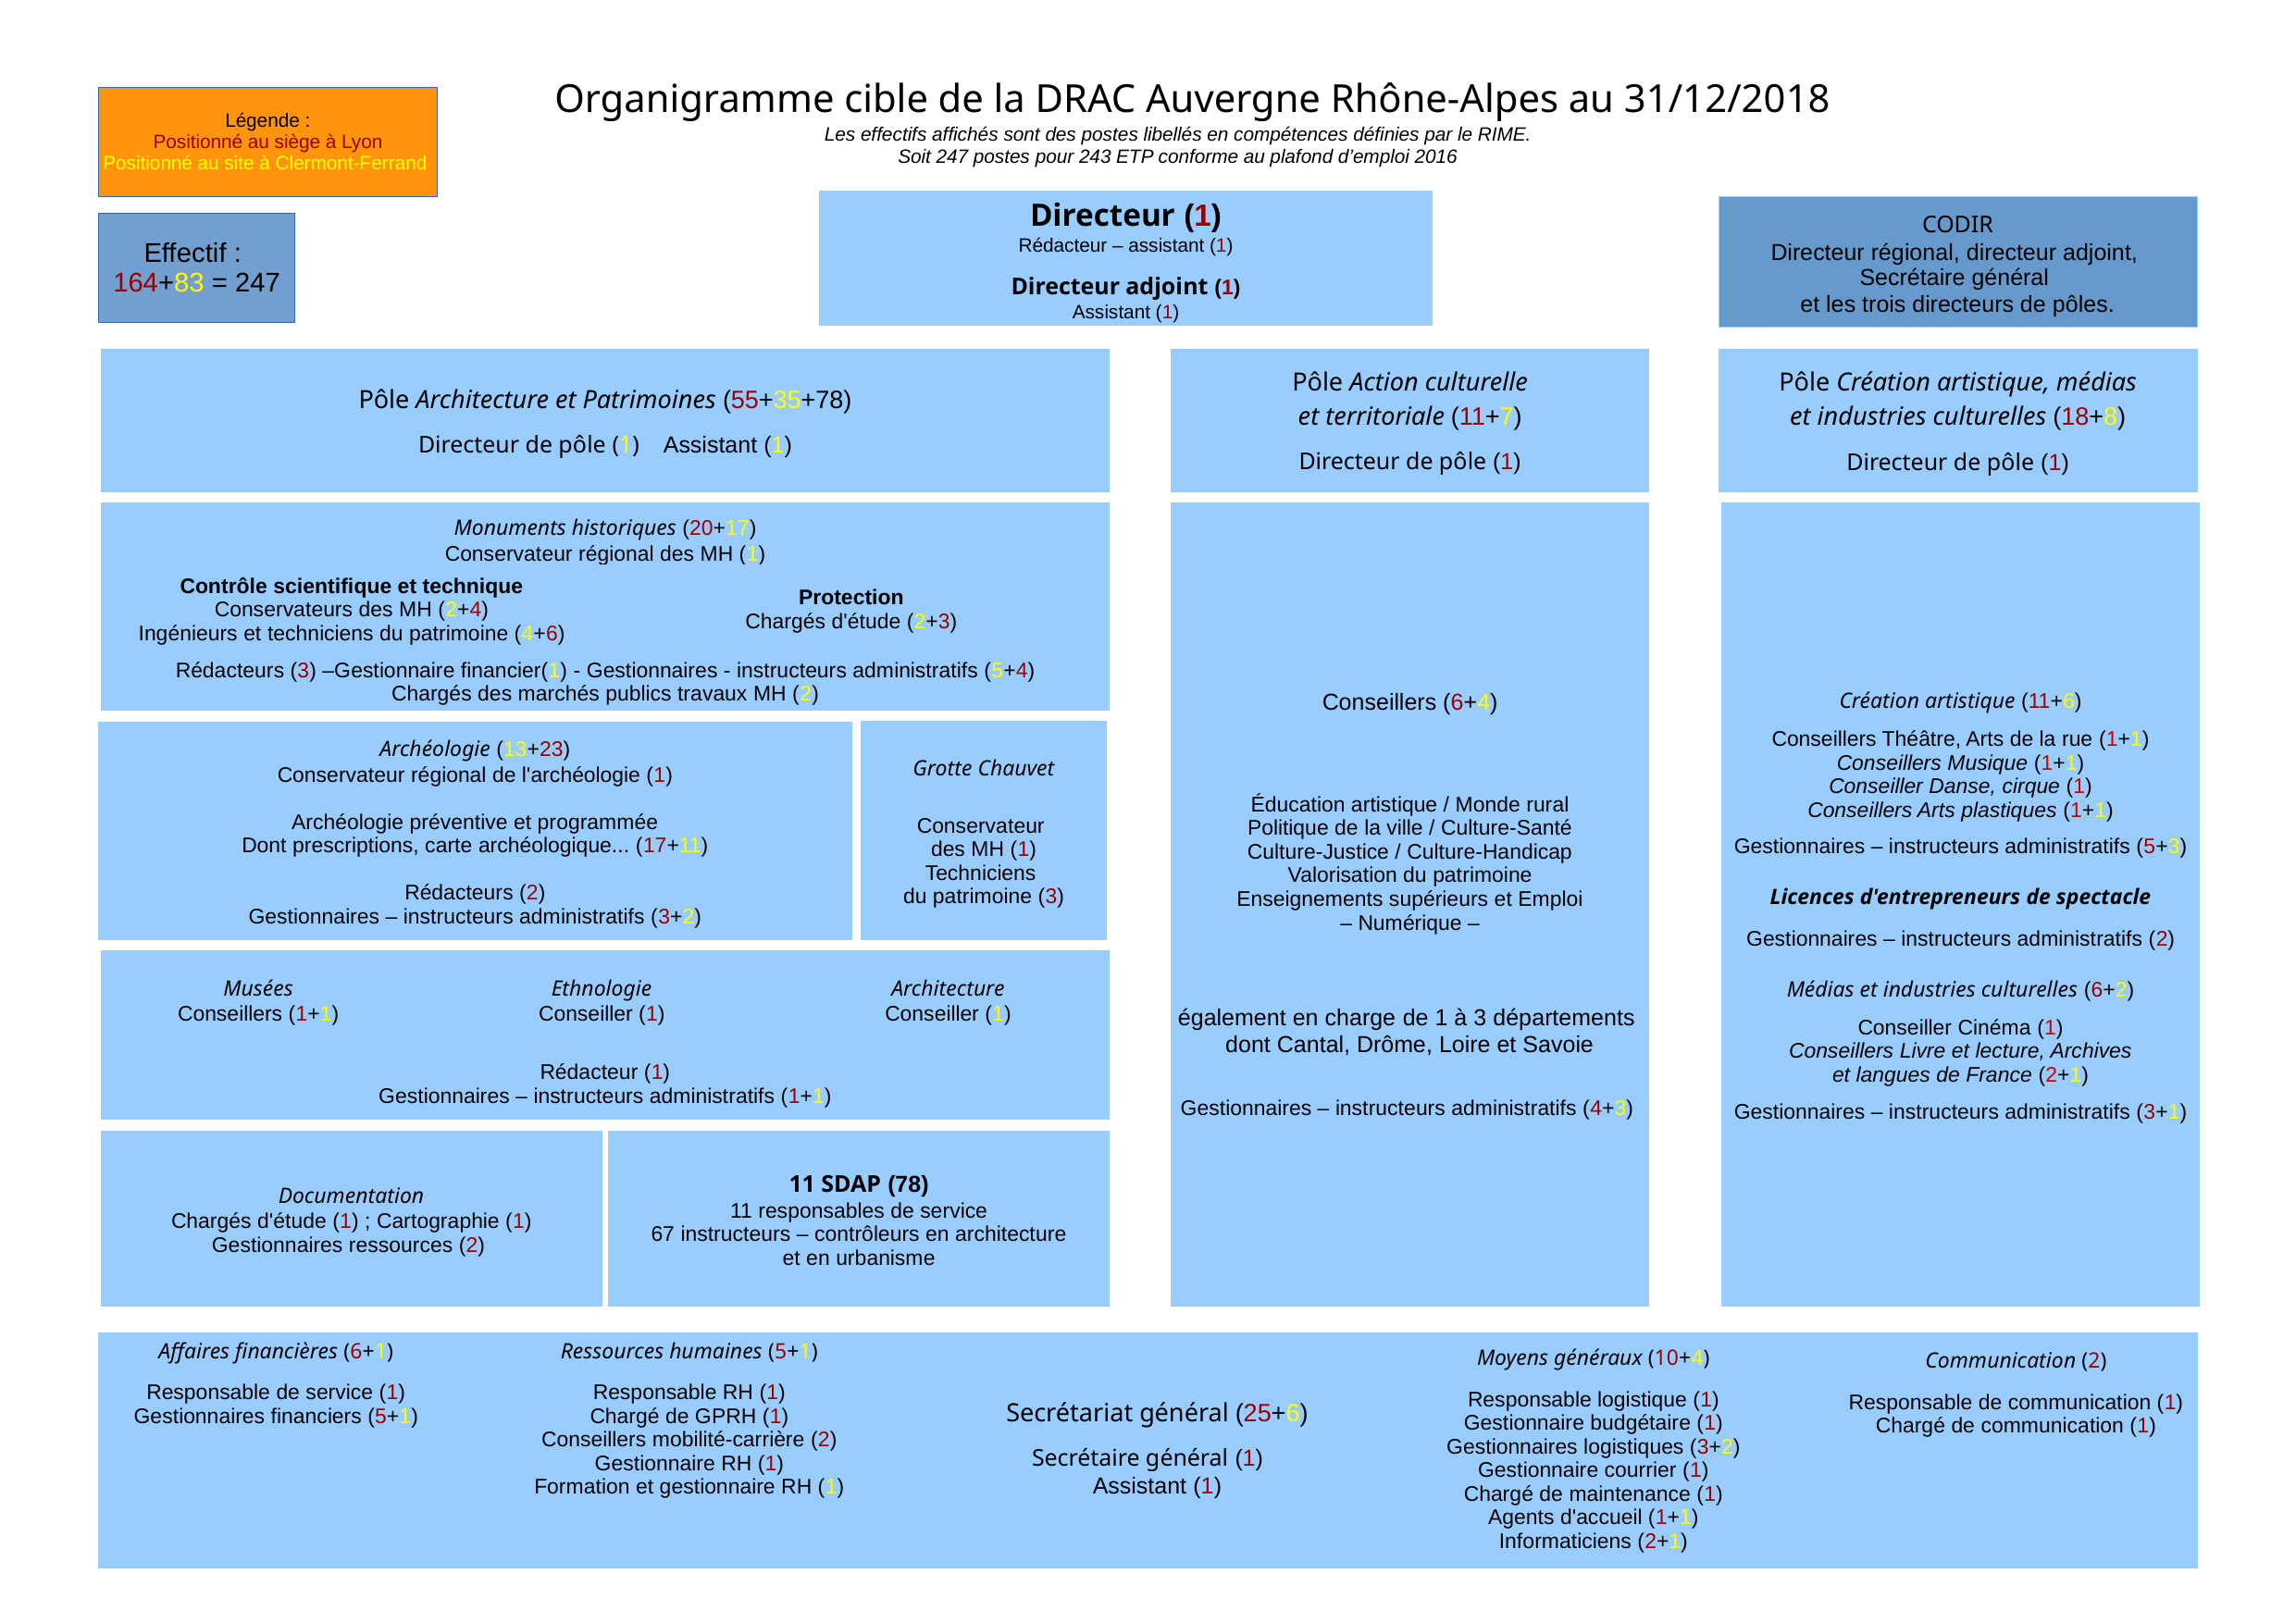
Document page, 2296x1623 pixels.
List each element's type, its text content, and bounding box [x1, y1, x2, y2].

text_box Archéologie (13+23) Conservateur régional de l'archéologie (1) Archéologie préventive et programmée Dont prescriptions, carte archéologique... (17+11) Rédacteurs (2) Gestionnaires – instructeurs administratifs (3+2) [98, 722, 852, 940]
text_box Protection Chargés d'étude (2+3) [593, 564, 1110, 652]
text_box Documentation Chargés d'étude (1) ; Cartographie (1) Gestionnaires ressources (2) [101, 1131, 602, 1307]
text_box Ethnologie Conseiller (1) [416, 950, 787, 1048]
text_box Pôle Action culturelle et territoriale (11+7) Directeur de pôle (1) [1171, 349, 1649, 492]
text_box Légende : Positionné au siège à Lyon Positionné au site à Clermont-Ferrand [98, 87, 438, 197]
text_box Architecture Conseiller (1) [787, 950, 1110, 1048]
text_box Pôle Création artistique, médias et industries culturelles (18+8) Directeur de pôle (1) [1719, 349, 2198, 492]
title Organigramme cible de la DRAC Auvergne Rhône-Alpes au 31/12/2018 Les effectifs affichés sont des postes libellés en compétences définies par le RIME. Soit 247 postes pour 243 ETP conforme au plafond d’emploi 2016 [169, 0, 2187, 197]
text_box Directeur (1) Rédacteur – assistant (1) Directeur adjoint (1) Assistant (1) [819, 191, 1433, 326]
text_box Grotte Chauvet Conservateur des MH (1) Techniciens du patrimoine (3) [861, 721, 1107, 940]
text_box Communication (2) Responsable de communication (1) Chargé de communication (1) [1834, 1338, 2198, 1447]
text_box Musées Conseillers (1+1) [101, 950, 416, 1048]
text_box [98, 1332, 2198, 1568]
text_box Création artistique (11+6) Conseillers Théâtre, Arts de la rue (1+1) Conseillers Musique (1+1) Conseiller Danse, cirque (1) Conseillers Arts plastiques (1+1) Gestionnaires – instructeurs administratifs (5+3) Licences d'entrepreneurs de spectacle Gestionnaires – instructeurs administratifs (2) Médias et industries culturelles (6+2) Conseiller Cinéma (1) Conseillers Livre et lecture, Archives et langues de France (2+1) Gestionnaires – instructeurs administratifs (3+1) [1721, 502, 2200, 1307]
text_box Contrôle scientifique et technique Conservateurs des MH (2+4) Ingénieurs et techniciens du patrimoine (4+6) [101, 564, 593, 652]
text_box Rédacteur (1) Gestionnaires – instructeurs administratifs (1+1) [101, 1048, 1110, 1120]
text_box Pôle Architecture et Patrimoines (55+35+78) Directeur de pôle (1) Assistant (1) [101, 349, 1110, 492]
text_box Conseillers (6+4) Éducation artistique / Monde rural Politique de la ville / Culture-Santé Culture-Justice / Culture-Handicap Valorisation du patrimoine Enseignements supérieurs et Emploi – Numérique – également en charge de 1 à 3 départements dont Cantal, Drôme, Loire et Savoie Gestionnaires – instructeurs administratifs (4+3) [1171, 502, 1649, 1307]
text_box Effectif : 164+83 = 247 [98, 213, 295, 323]
text_box Ressources humaines (5+1) Responsable RH (1) Chargé de GPRH (1) Conseillers mobilité-carrière (2) Gestionnaire RH (1) Formation et gestionnaire RH (1) [515, 1329, 864, 1508]
text_box Moyens généraux (10+4) Responsable logistique (1) Gestionnaire budgétaire (1) Gestionnaires logistiques (3+2) Gestionnaire courrier (1) Chargé de maintenance (1) Agents d'accueil (1+1) Informaticiens (2+1) [1383, 1312, 1804, 1563]
text_box Monuments historiques (20+17) Conservateur régional des MH (1) [101, 502, 1110, 564]
text_box 11 SDAP (78) 11 responsables de service 67 instructeurs – contrôleurs en architecture et en urbanisme [608, 1131, 1110, 1307]
text_box CODIR Directeur régional, directeur adjoint, Secrétaire général et les trois directeurs de pôles. [1719, 196, 2198, 328]
text_box Rédacteurs (3) –Gestionnaire financier(1) - Gestionnaires - instructeurs administratifs (5+4) Chargés des marchés publics travaux MH (2) [101, 652, 1110, 711]
text_box Secrétariat général (25+6) Secrétaire général (1) Assistant (1) [962, 1388, 1353, 1509]
text_box Affaires financières (6+1) Responsable de service (1) Gestionnaires financiers (5+1) [115, 1329, 438, 1461]
